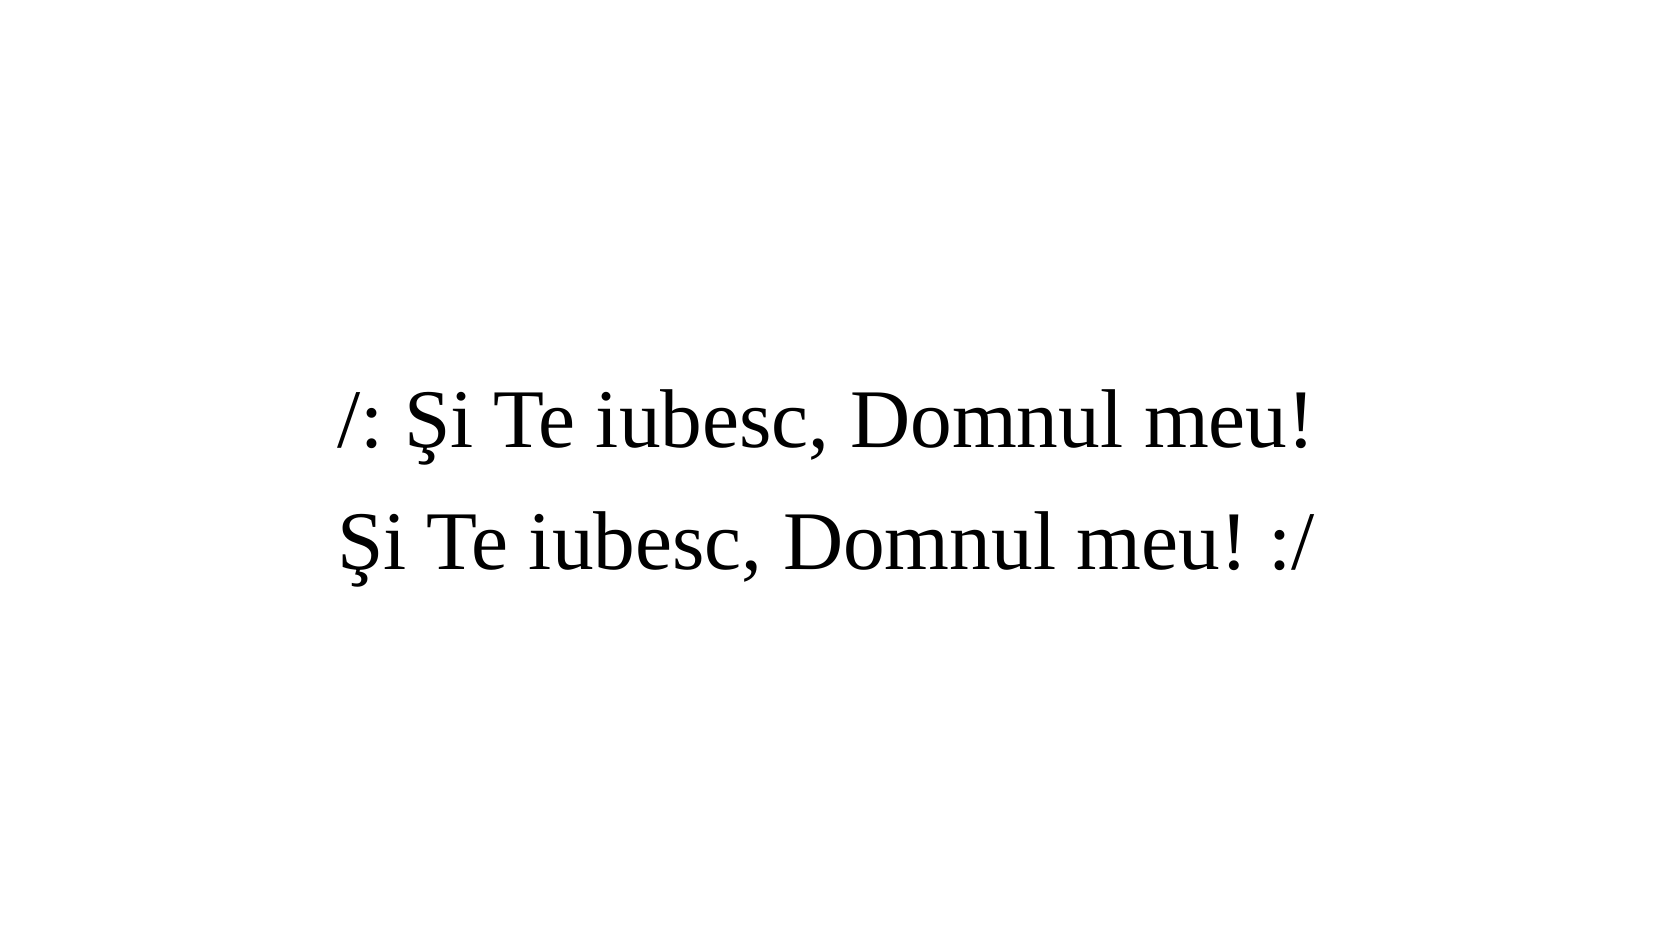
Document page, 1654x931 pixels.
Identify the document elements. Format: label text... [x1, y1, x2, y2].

subtitle /: Şi Te iubesc, Domnul meu! Şi Te iubesc, Domnul meu! :/ [118, 362, 1536, 588]
